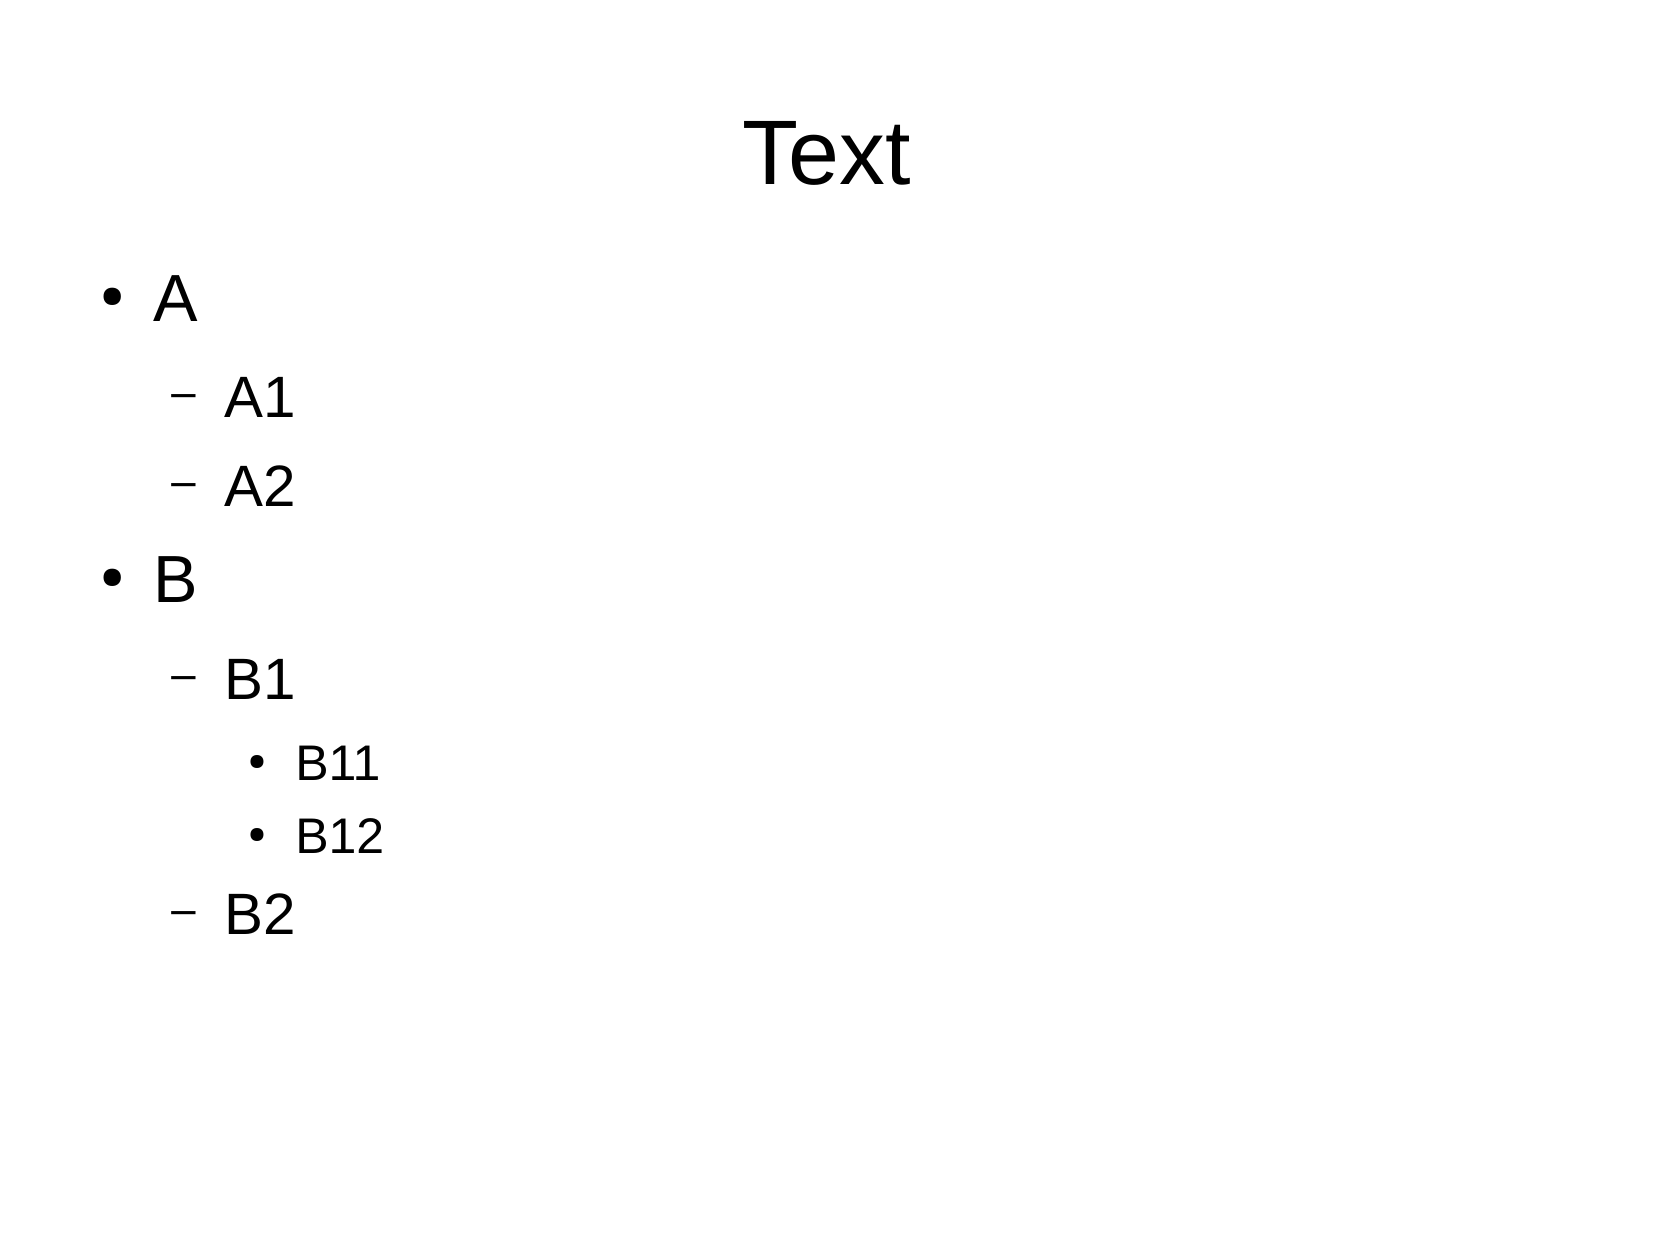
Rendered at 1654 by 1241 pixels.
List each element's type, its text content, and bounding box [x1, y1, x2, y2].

list A A1 A2 B B1 B11 B12 B2 [82, 260, 1571, 980]
title Text [82, 49, 1571, 257]
